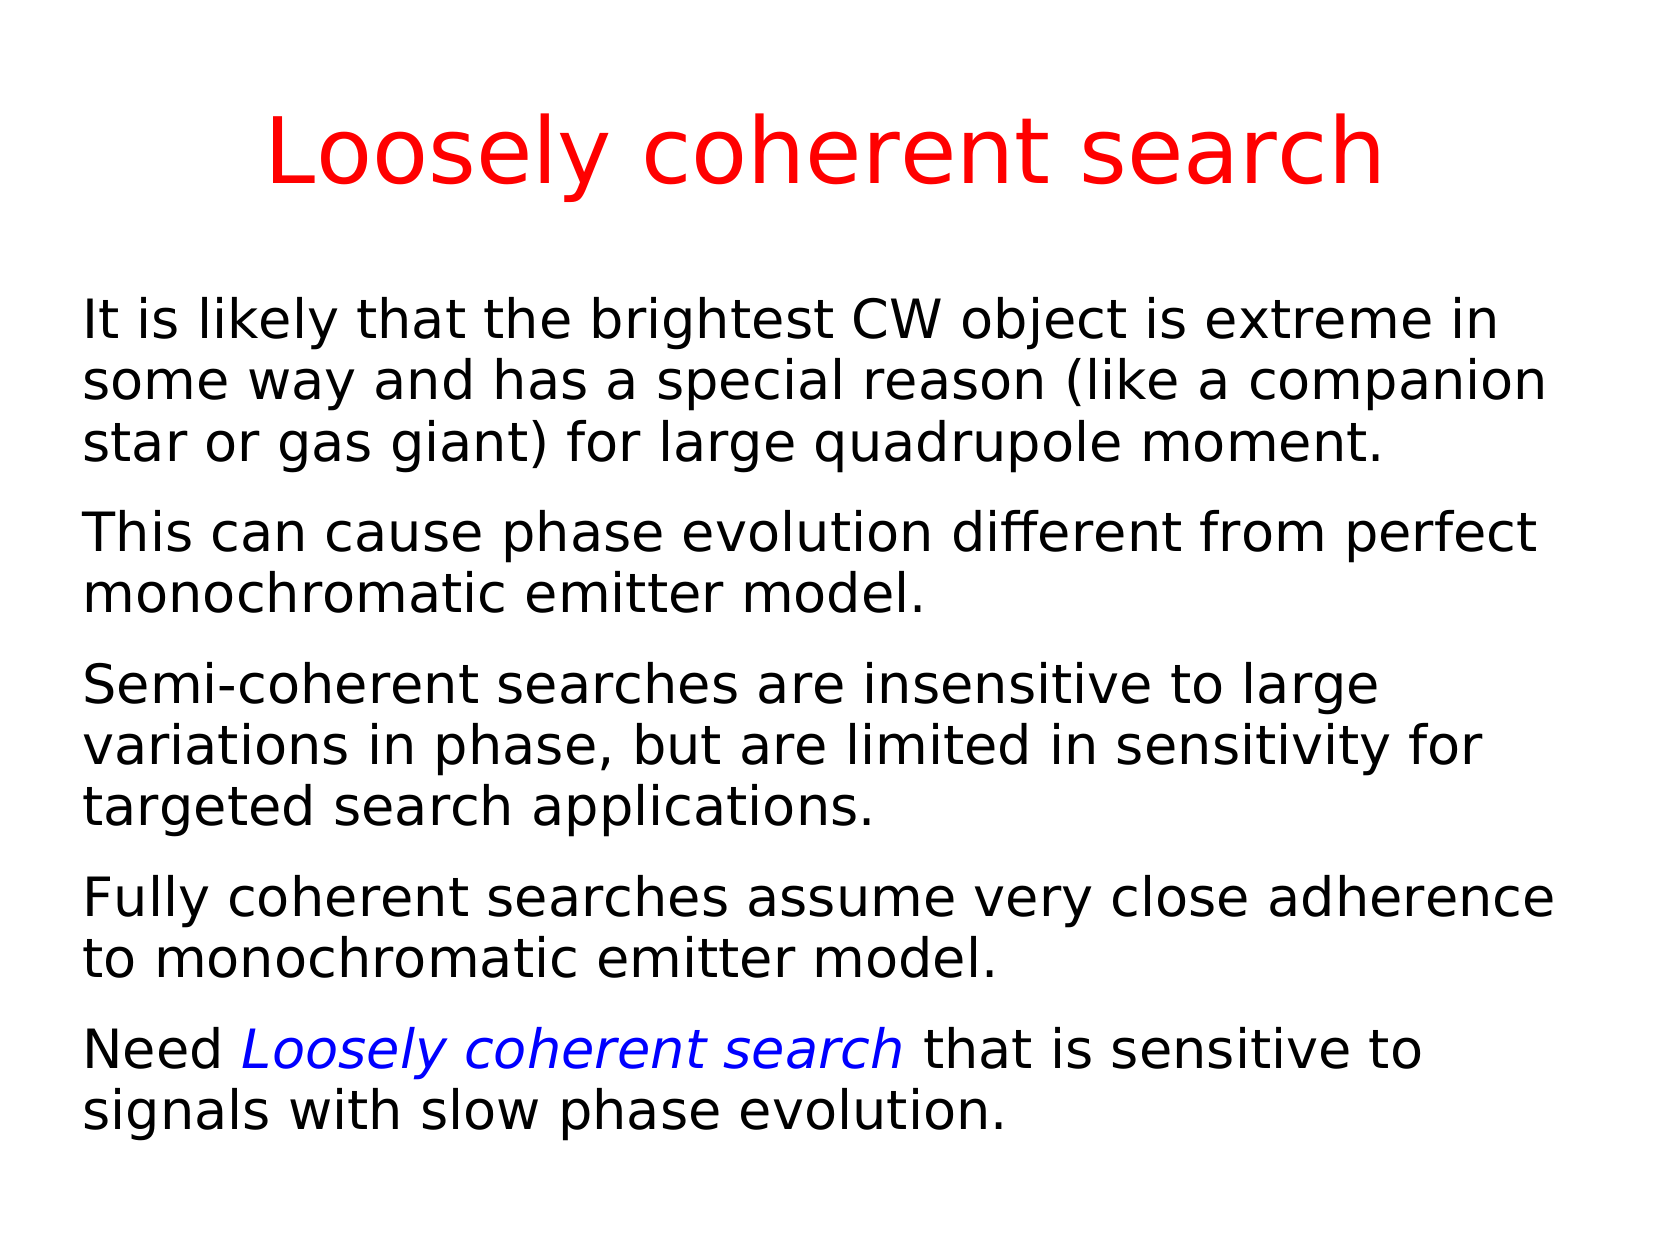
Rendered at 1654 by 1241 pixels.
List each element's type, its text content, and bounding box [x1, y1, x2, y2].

list It is likely that the brightest CW object is extreme in some way and has a special reason (like a companion star or gas giant) for large quadrupole moment. This can cause phase evolution different from perfect monochromatic emitter model. Semi-coherent searches are insensitive to large variations in phase, but are limited in sensitivity for targeted search applications. Fully coherent searches assume very close adherence to monochromatic emitter model. Need Loosely coherent search that is sensitive to signals with slow phase evolution. [82, 290, 1571, 1144]
title Loosely coherent search [82, 49, 1571, 257]
